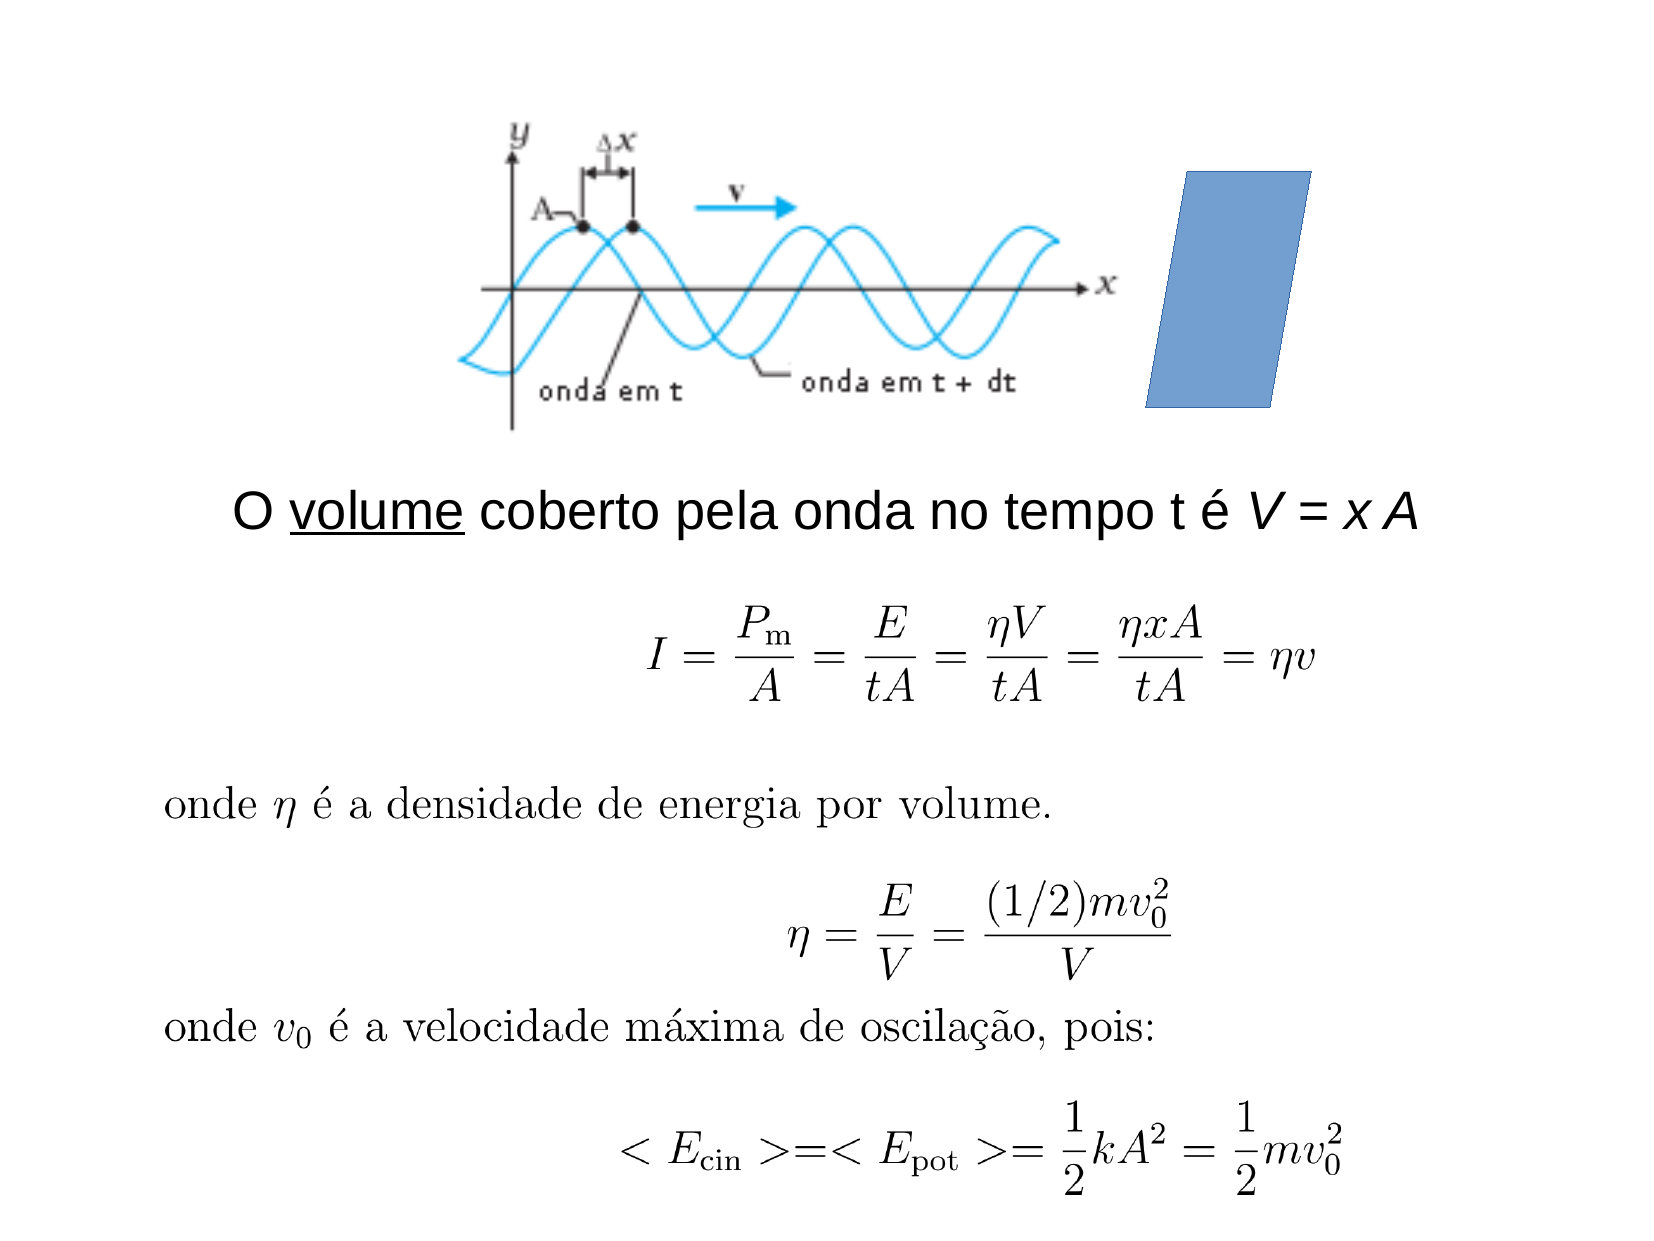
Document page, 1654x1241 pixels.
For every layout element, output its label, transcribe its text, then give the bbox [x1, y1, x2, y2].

text_box [1145, 171, 1312, 408]
subtitle O volume coberto pela onda no tempo t é V = x A [82, 466, 1571, 555]
picture [429, 94, 1152, 440]
picture [153, 559, 1371, 1217]
